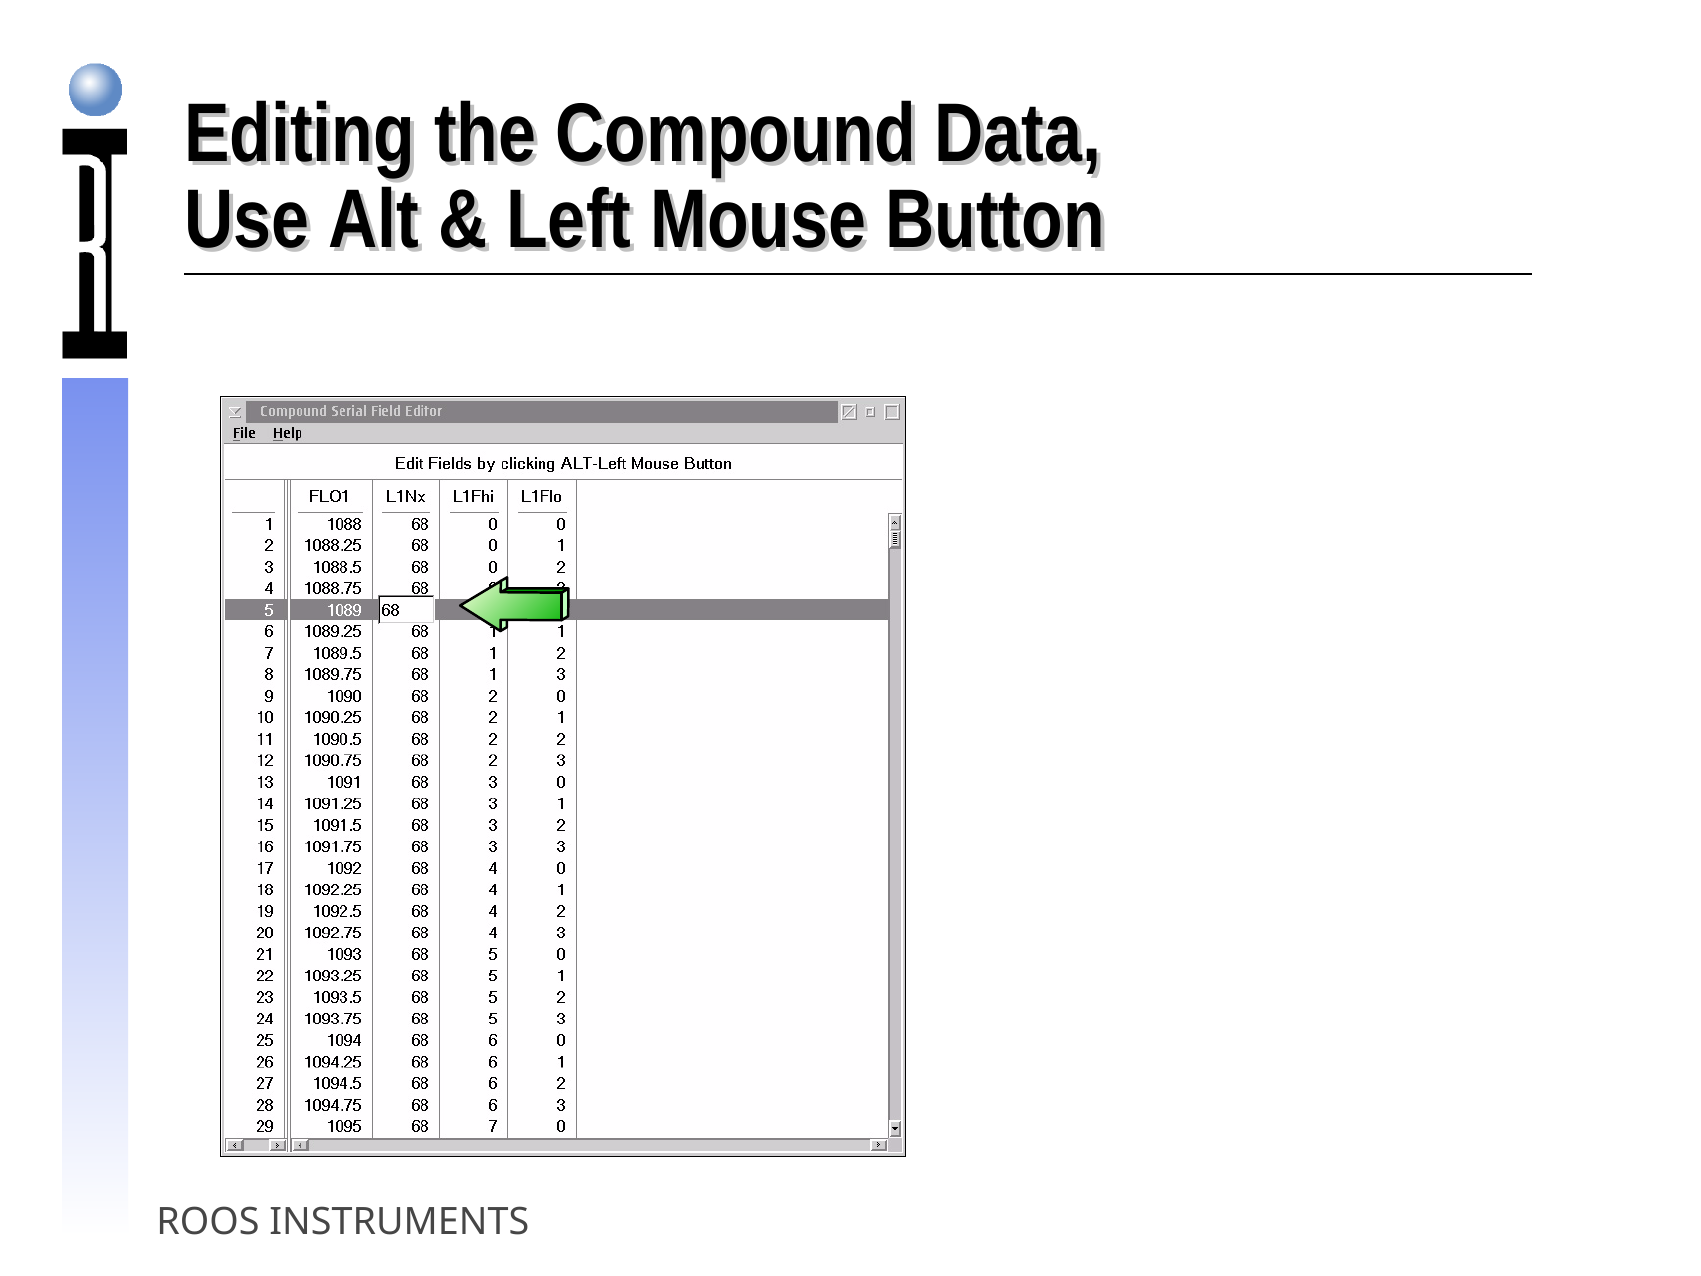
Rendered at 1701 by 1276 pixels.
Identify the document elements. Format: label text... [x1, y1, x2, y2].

picture [220, 396, 906, 1157]
text_box Editing the Compound Data, Use Alt & Left Mouse Button [184, 92, 1539, 274]
text_box [460, 577, 569, 632]
